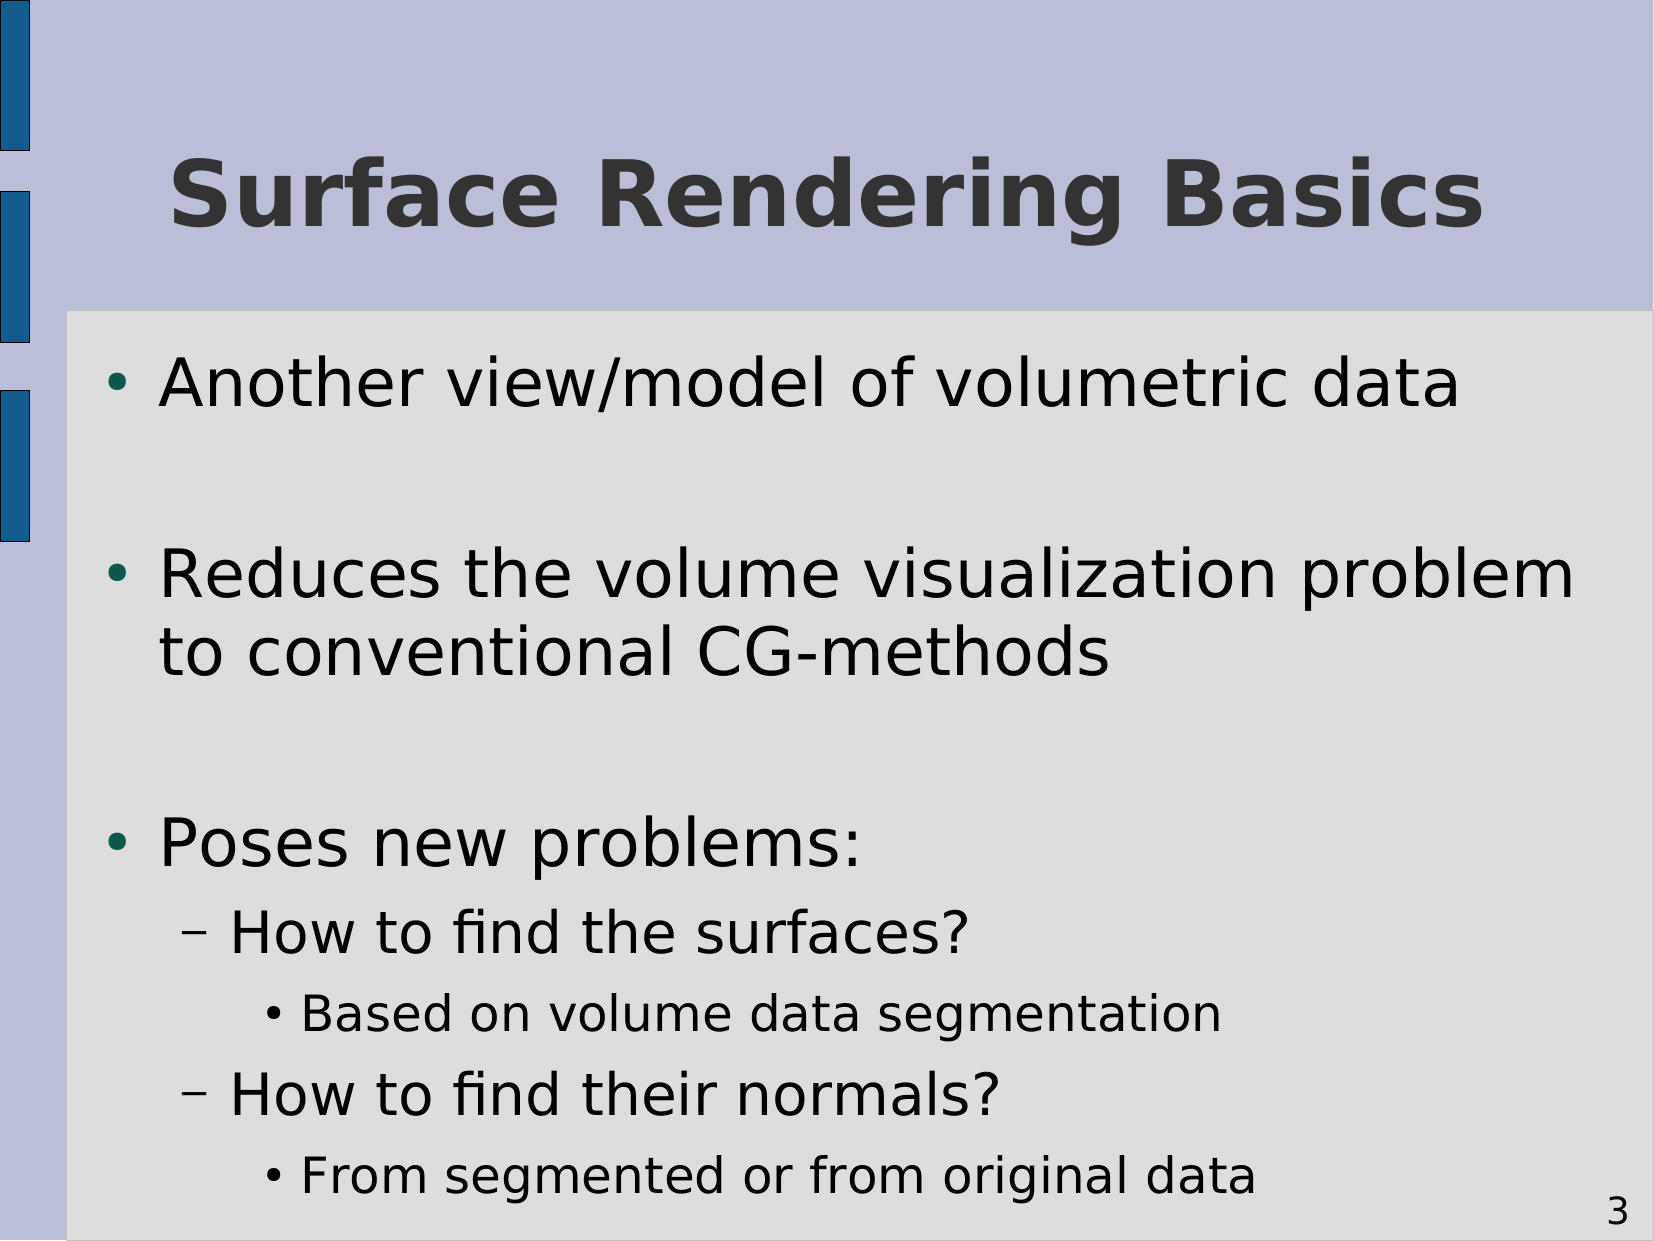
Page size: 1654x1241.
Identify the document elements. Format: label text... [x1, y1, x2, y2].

title Surface Rendering Basics [121, 91, 1534, 299]
list Another view/model of volumetric data Reduces the volume visualization problem to conventional CG-methods Poses new problems: How to find the surfaces? Based on volume data segmentation How to find their normals? From segmented or from original data [87, 344, 1639, 1206]
